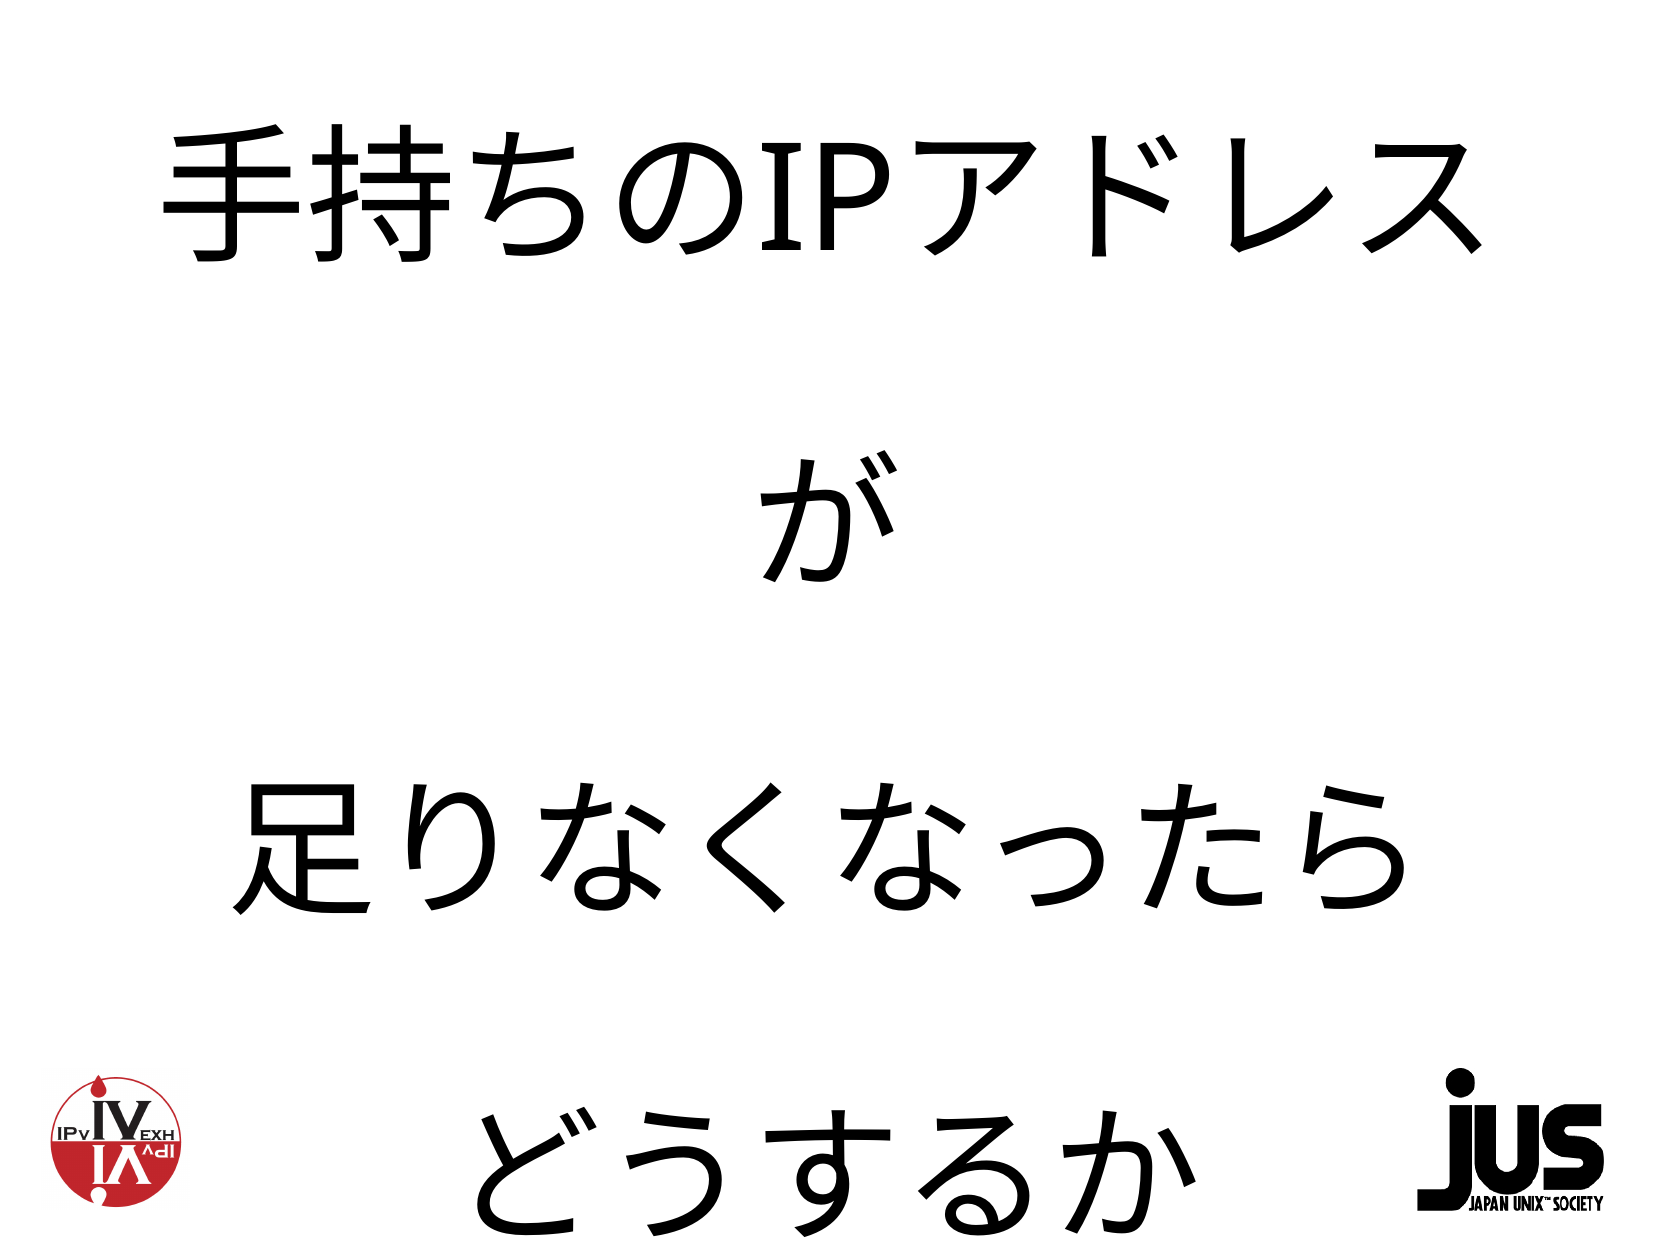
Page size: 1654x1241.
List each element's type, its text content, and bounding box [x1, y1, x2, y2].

picture [1417, 1068, 1604, 1211]
picture [41, 1068, 190, 1210]
subtitle 手持ちのIPアドレスが 足りなくなったら どうするか [82, 147, 1571, 1093]
